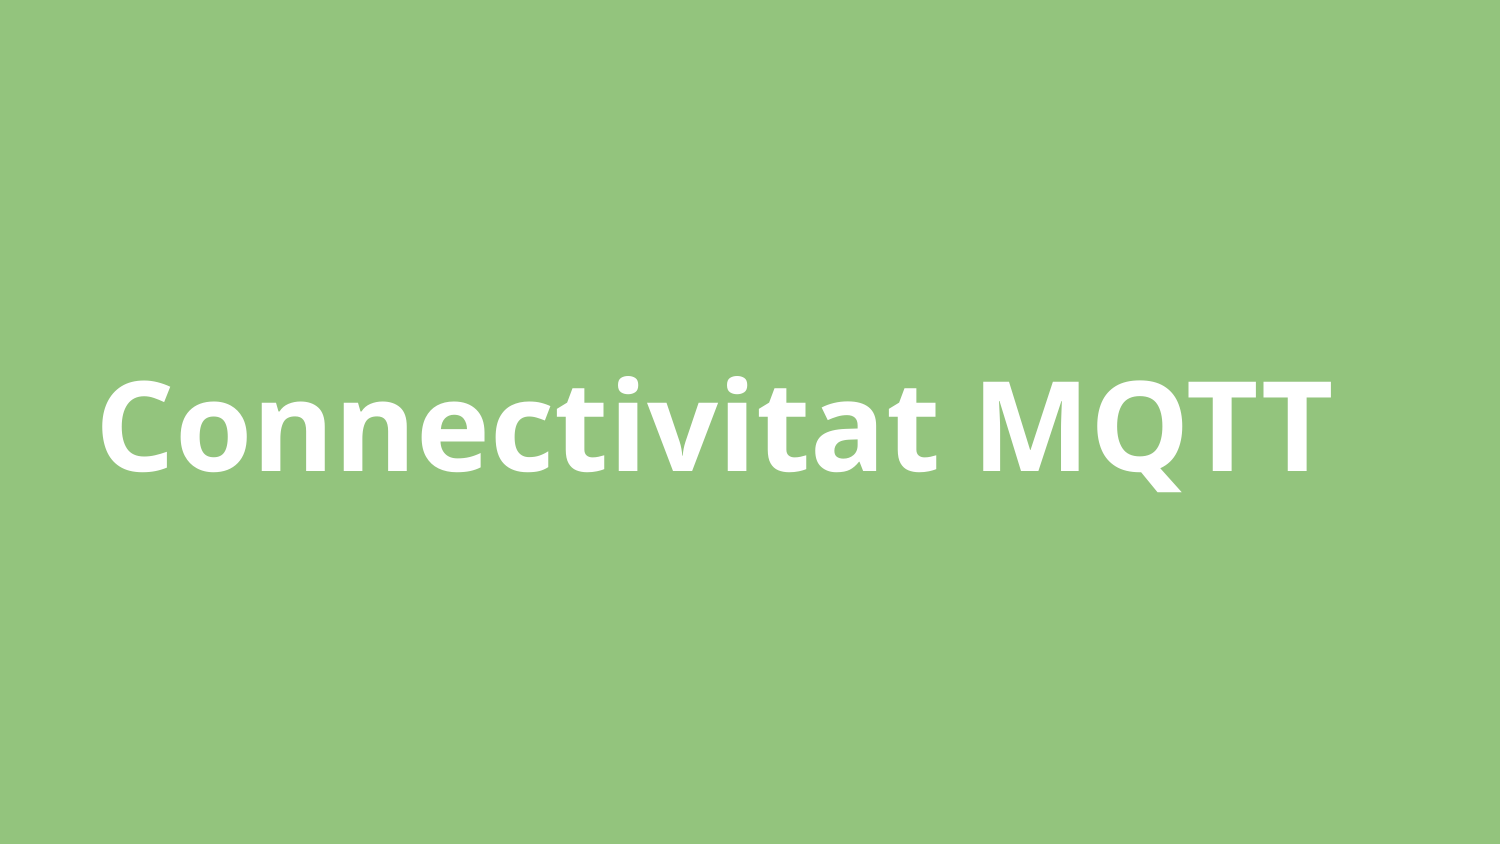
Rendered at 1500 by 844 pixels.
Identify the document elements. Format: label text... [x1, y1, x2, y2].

title Connectivitat MQTT [80, 86, 1477, 758]
